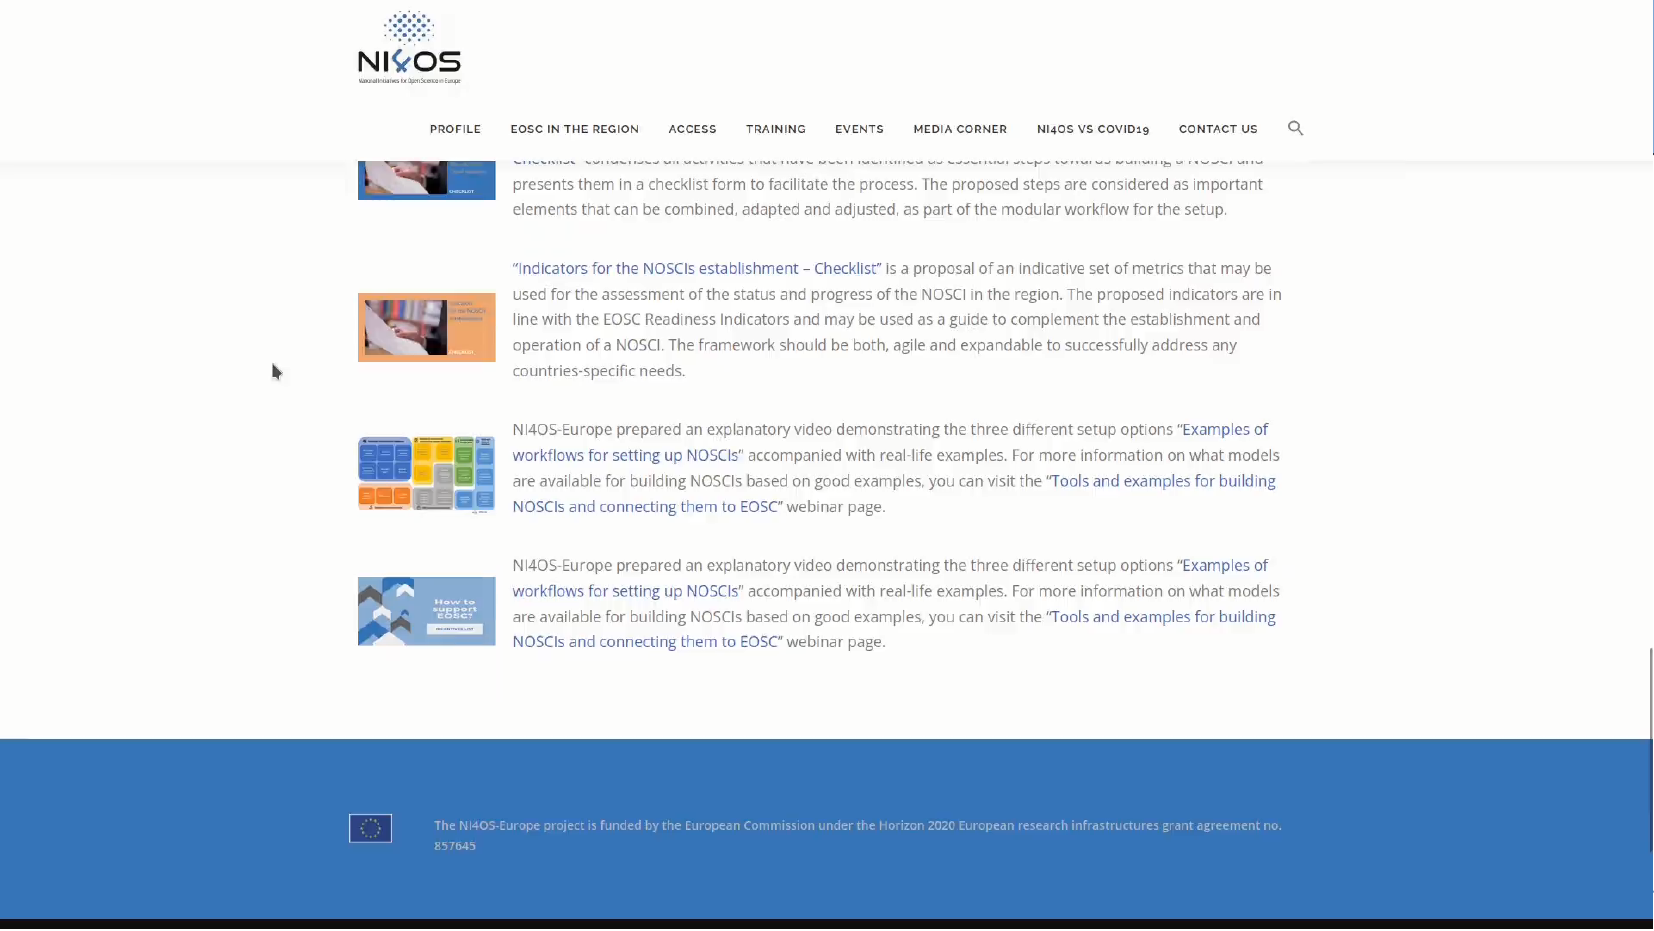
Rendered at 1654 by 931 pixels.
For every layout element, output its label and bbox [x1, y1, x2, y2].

text_box [0, 0, 1654, 930]
